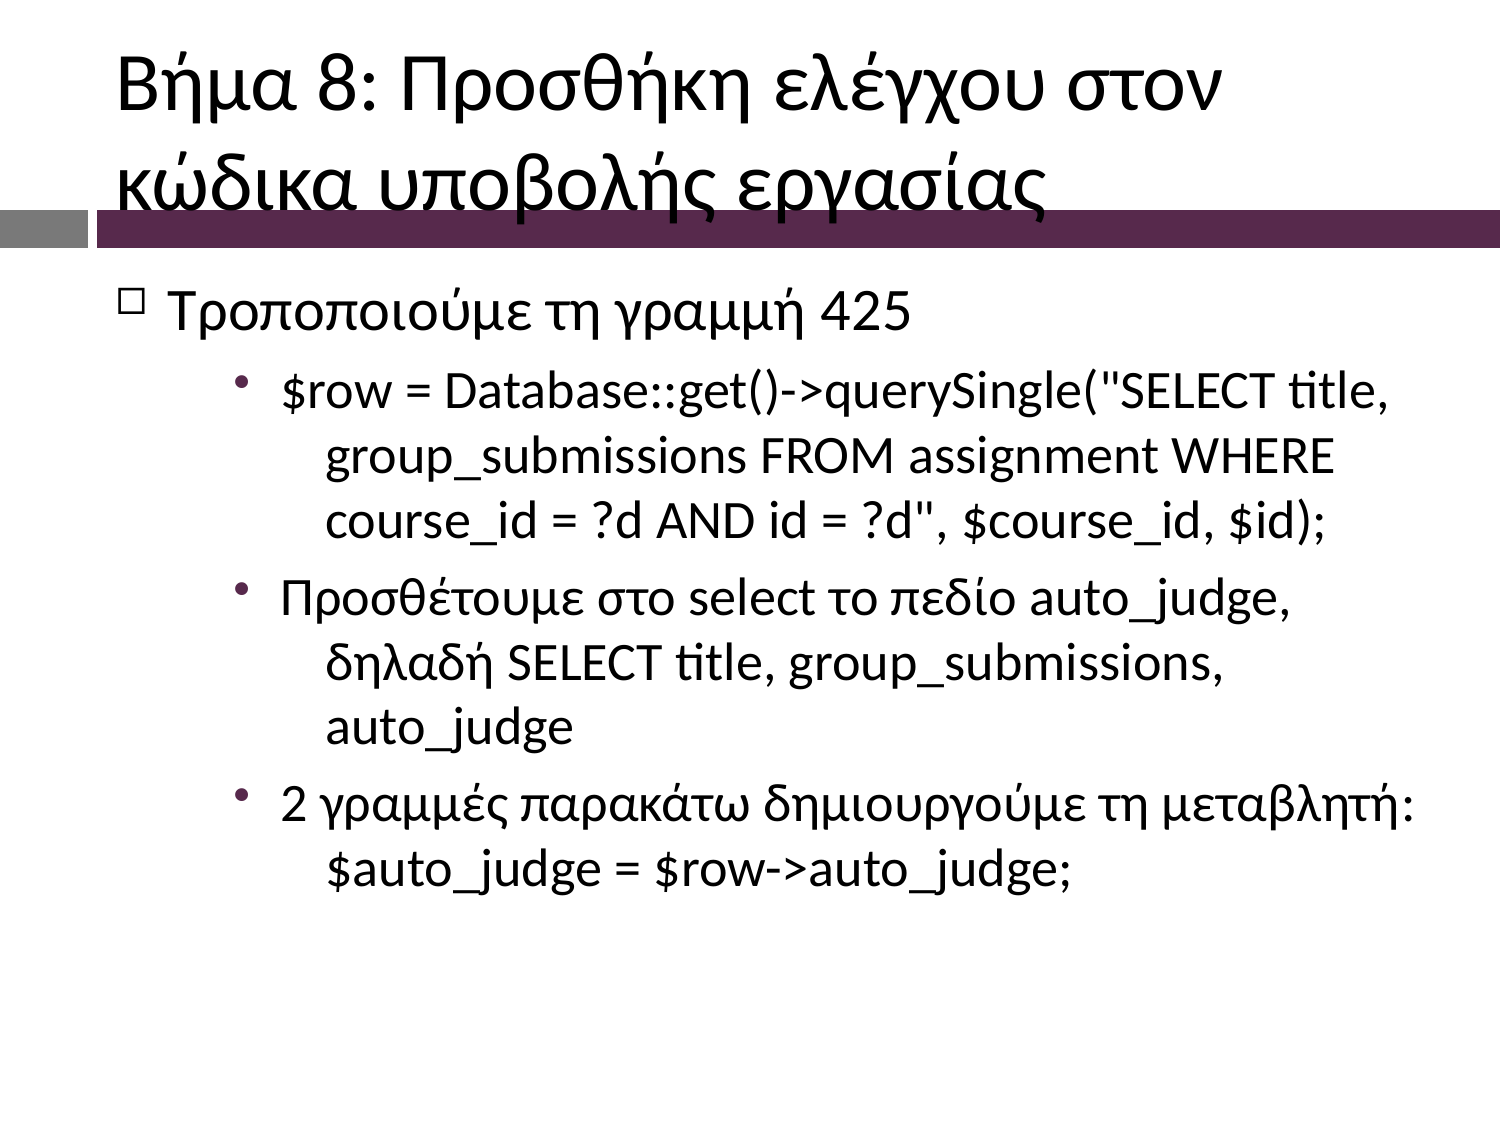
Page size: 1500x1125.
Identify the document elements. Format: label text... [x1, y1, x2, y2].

title Βήμα 8: Προσθήκη ελέγχου στον κώδικα υποβολής εργασίας [100, 19, 1438, 182]
list Τροποποιούμε τη γραμμή 425 $row = Database::get()->querySingle("SELECT title, group_submissions FROM assignment WHERE course_id = ?d AND id = ?d", $course_id, $id); Προσθέτουμε στο select το πεδίο auto_judge, δηλαδή SELECT title, group_submissions, auto_judge 2 γραμμές παρακάτω δημιουργούμε τη μεταβλητή: $auto_judge = $row->auto_judge; [100, 262, 1438, 1000]
